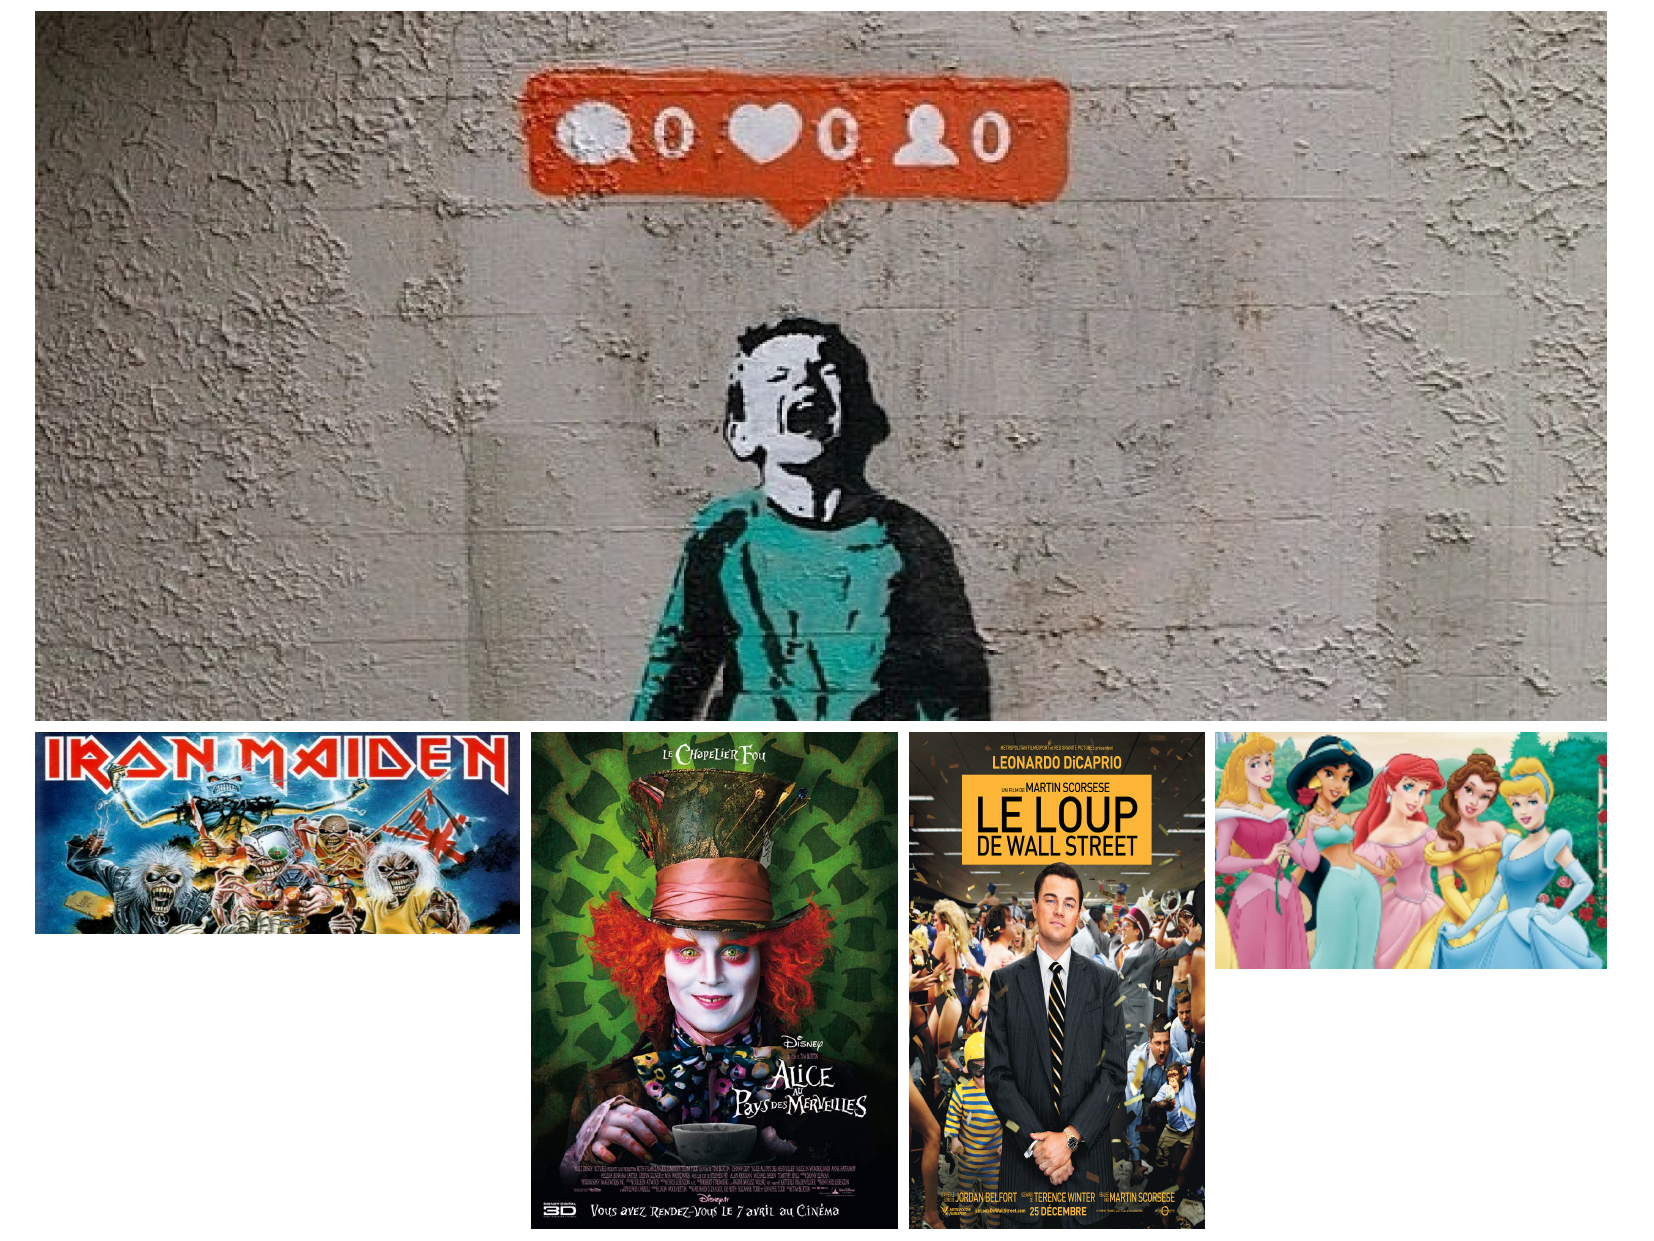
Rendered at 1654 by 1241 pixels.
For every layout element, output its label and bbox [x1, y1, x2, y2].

picture [1215, 732, 1607, 969]
picture [35, 11, 1607, 721]
picture [531, 732, 898, 1229]
picture [35, 732, 520, 934]
picture [909, 732, 1205, 1229]
